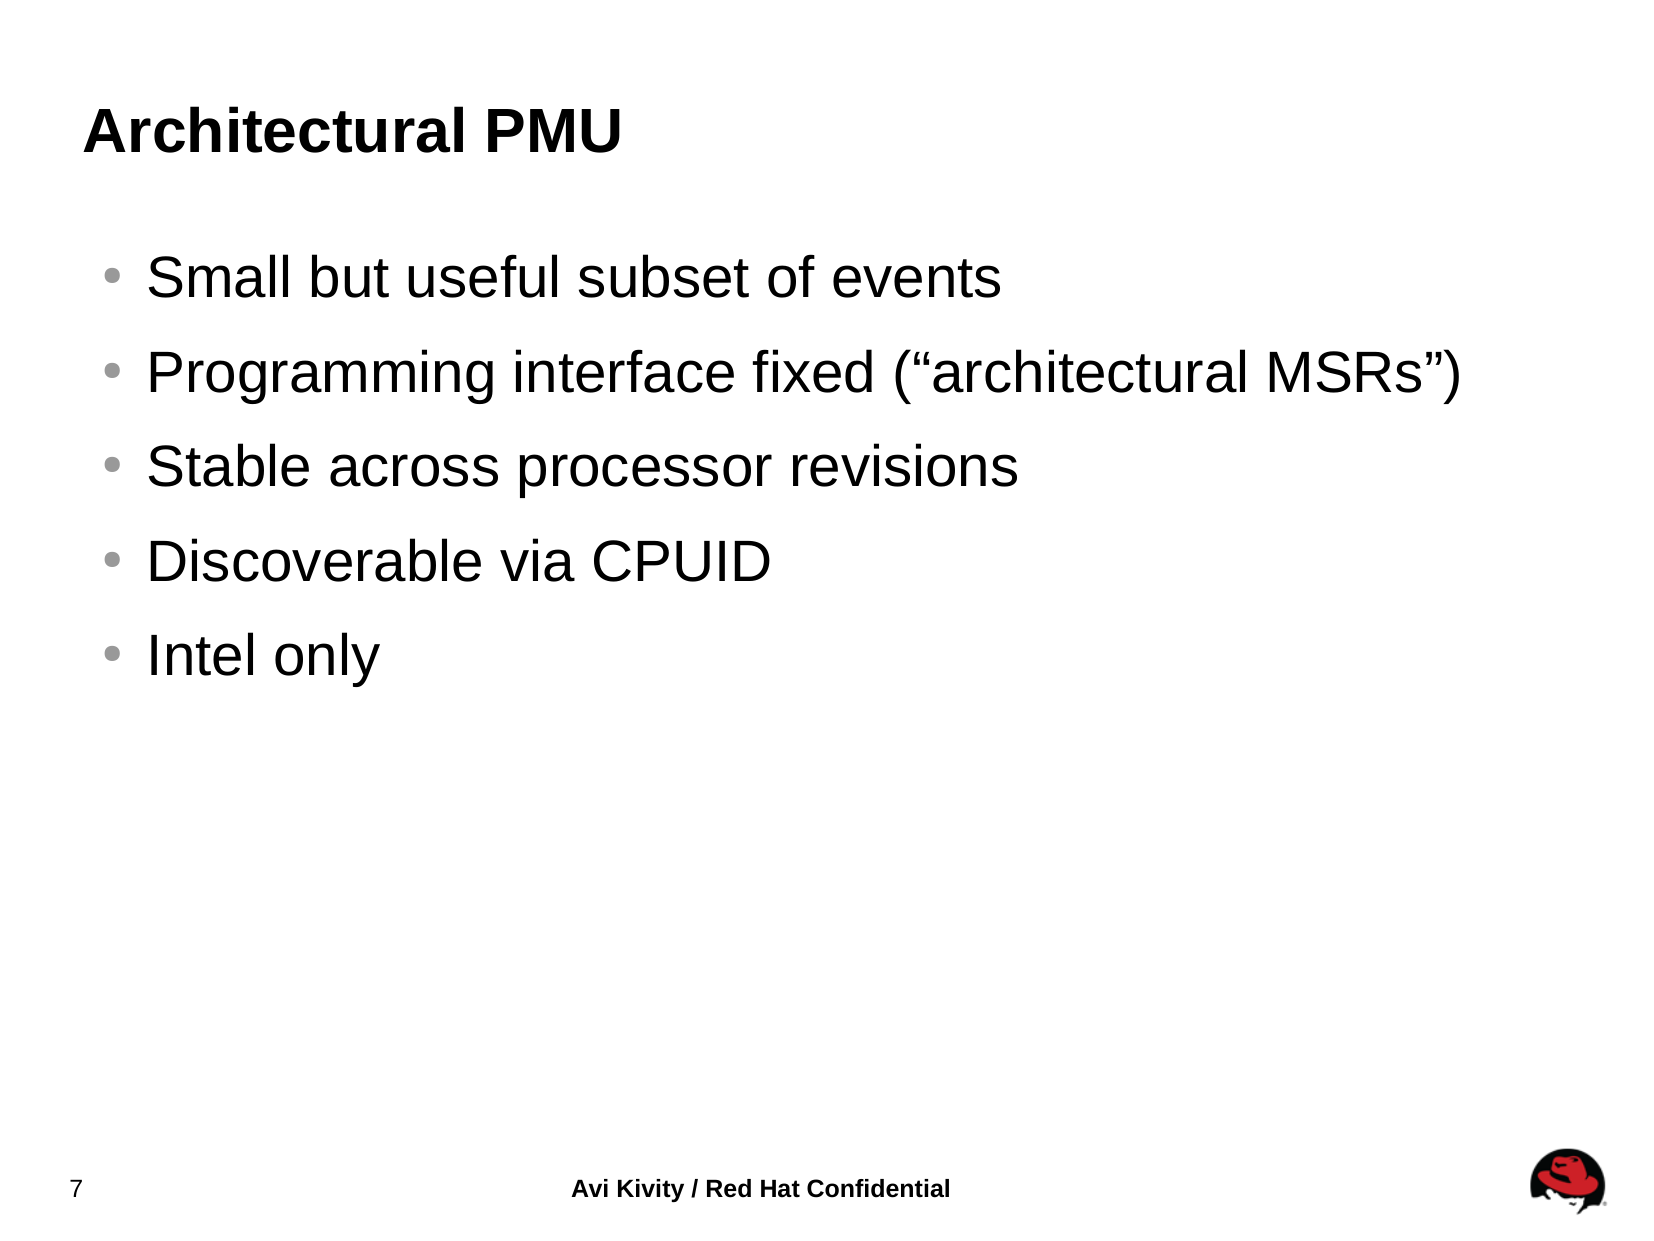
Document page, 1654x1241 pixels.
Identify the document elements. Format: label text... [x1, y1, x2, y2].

picture [1529, 1146, 1613, 1224]
list Small but useful subset of events Programming interface fixed (“architectural MSRs”) Stable across processor revisions Discoverable via CPUID Intel only [86, 244, 1576, 1039]
title Architectural PMU [82, 37, 1571, 226]
